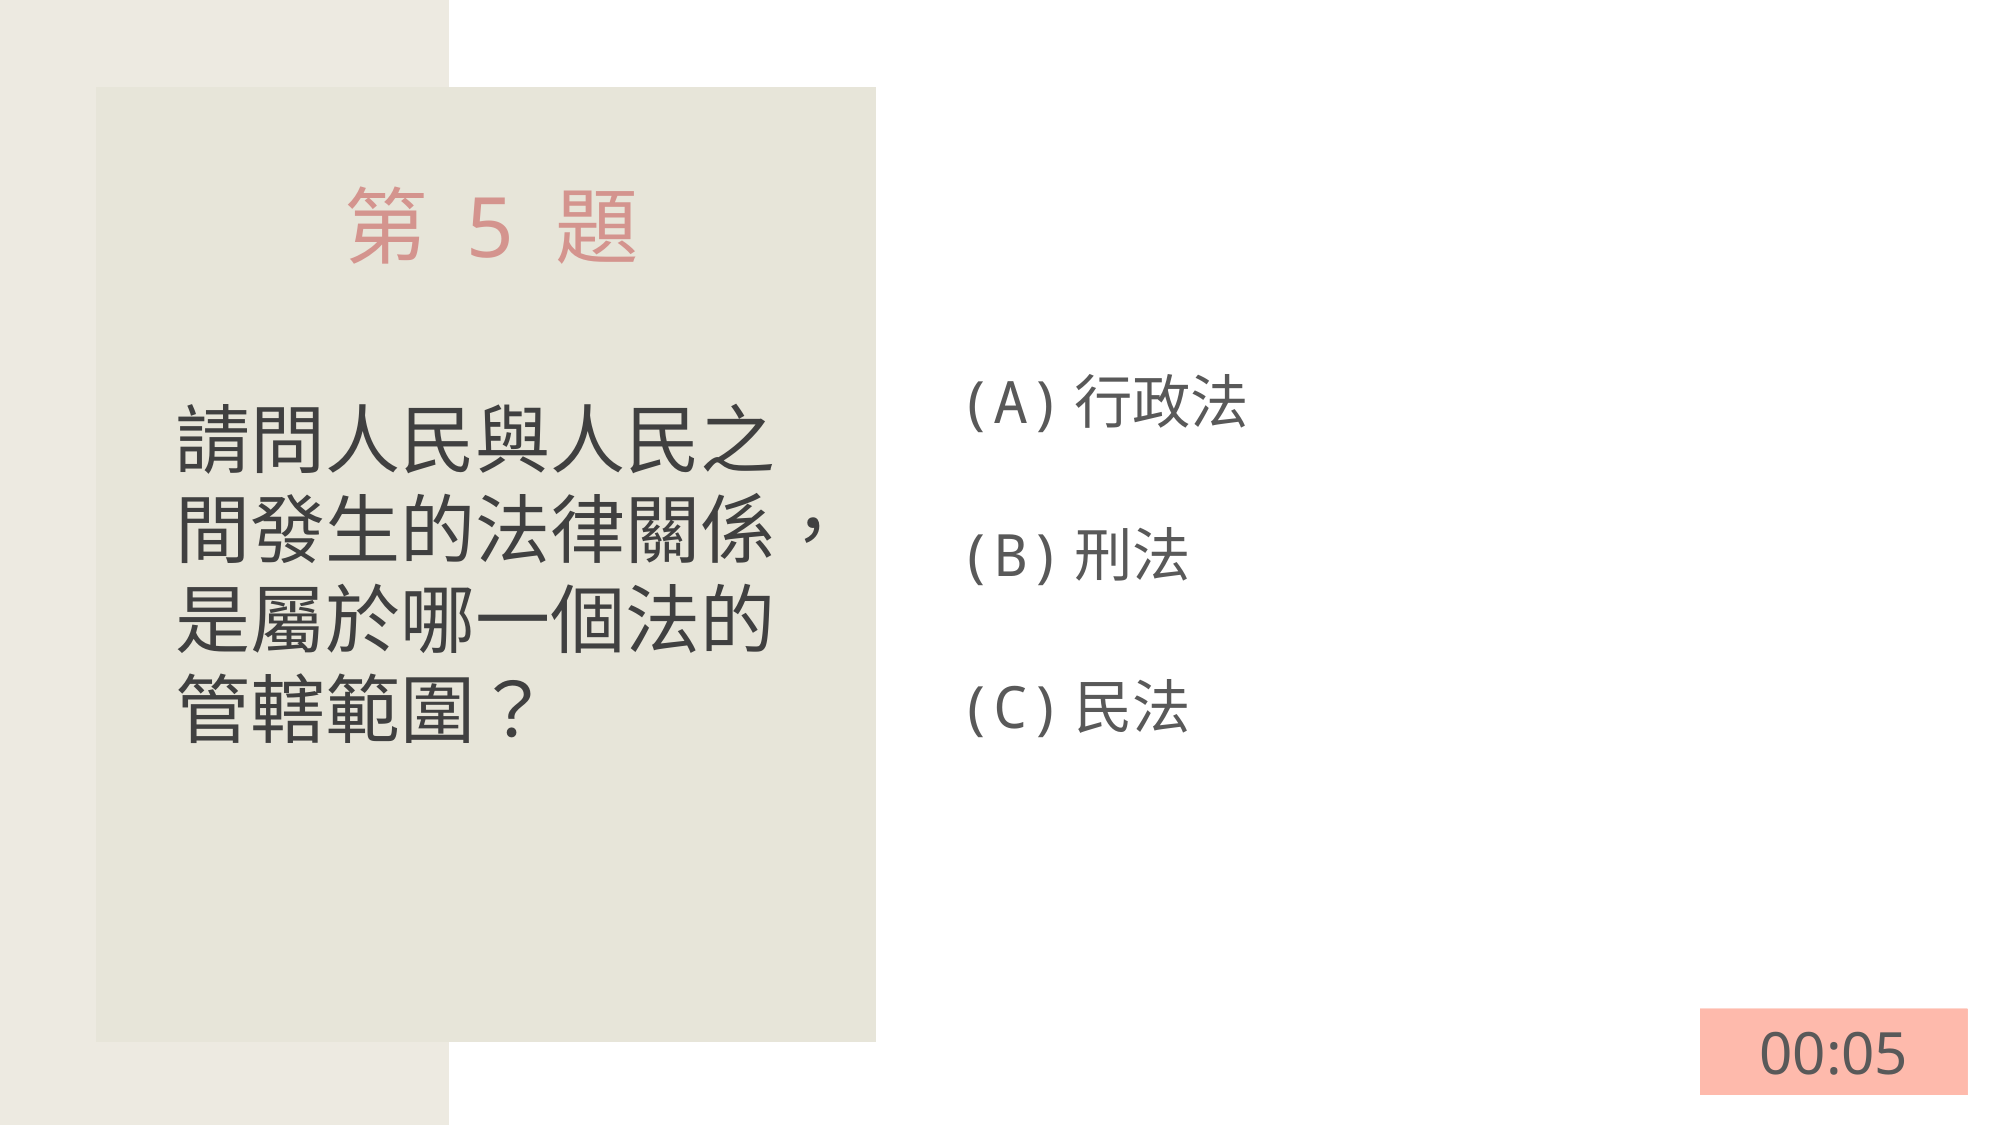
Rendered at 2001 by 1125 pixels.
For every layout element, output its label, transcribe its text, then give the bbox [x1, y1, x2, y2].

text_box 第 5 題 [285, 165, 698, 282]
text_box (C) [943, 662, 1059, 749]
text_box 行政法 [1059, 357, 1527, 444]
text_box (A) [943, 357, 1059, 444]
text_box 民法 [1059, 662, 1527, 749]
text_box 刑法 [1059, 510, 1527, 597]
text_box 00:05 [1700, 1008, 1968, 1095]
text_box 請問人民與人民之間發生的法律關係，是屬於哪一個法的管轄範圍？ [160, 382, 804, 762]
text_box (B) [943, 510, 1059, 597]
